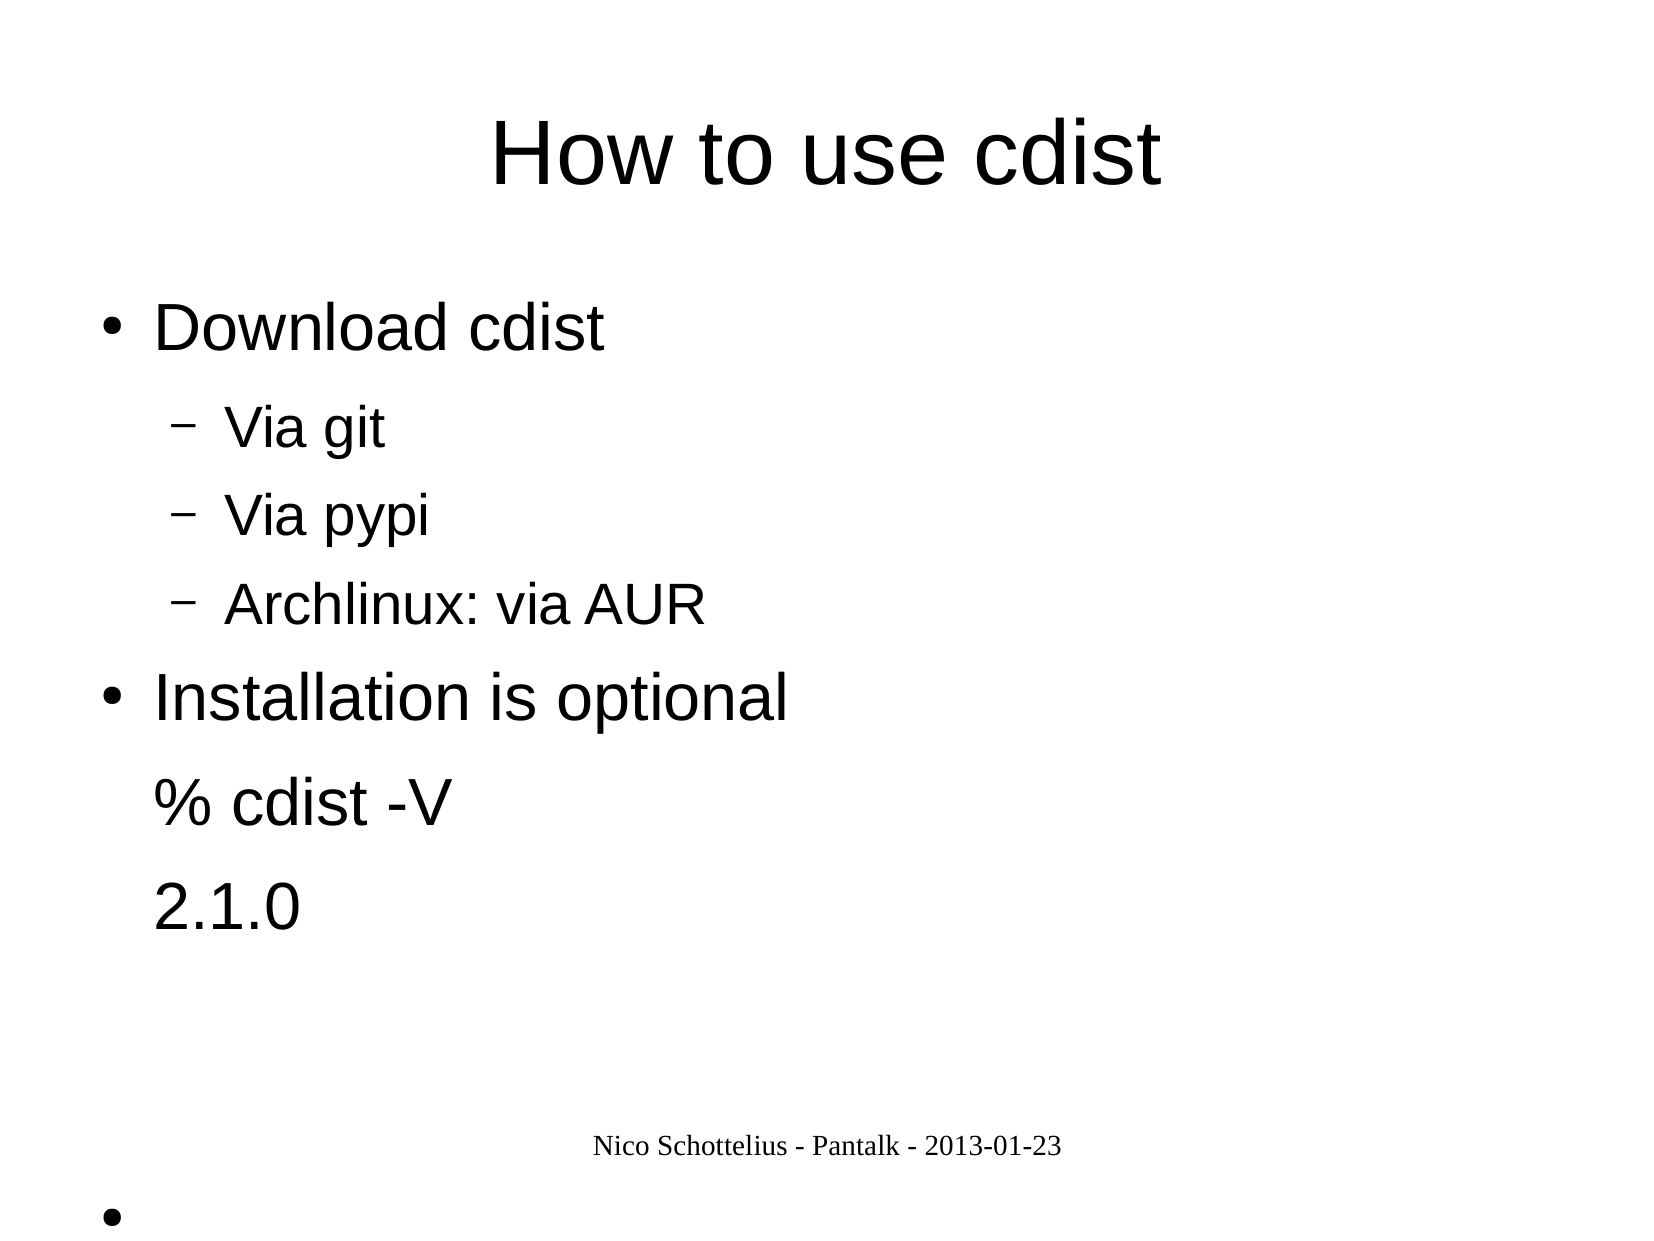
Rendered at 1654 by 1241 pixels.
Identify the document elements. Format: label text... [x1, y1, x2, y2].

title How to use cdist [82, 49, 1571, 257]
list Download cdist Via git Via pypi Archlinux: via AUR Installation is optional % cdist -V 2.1.0 [82, 290, 1538, 1010]
